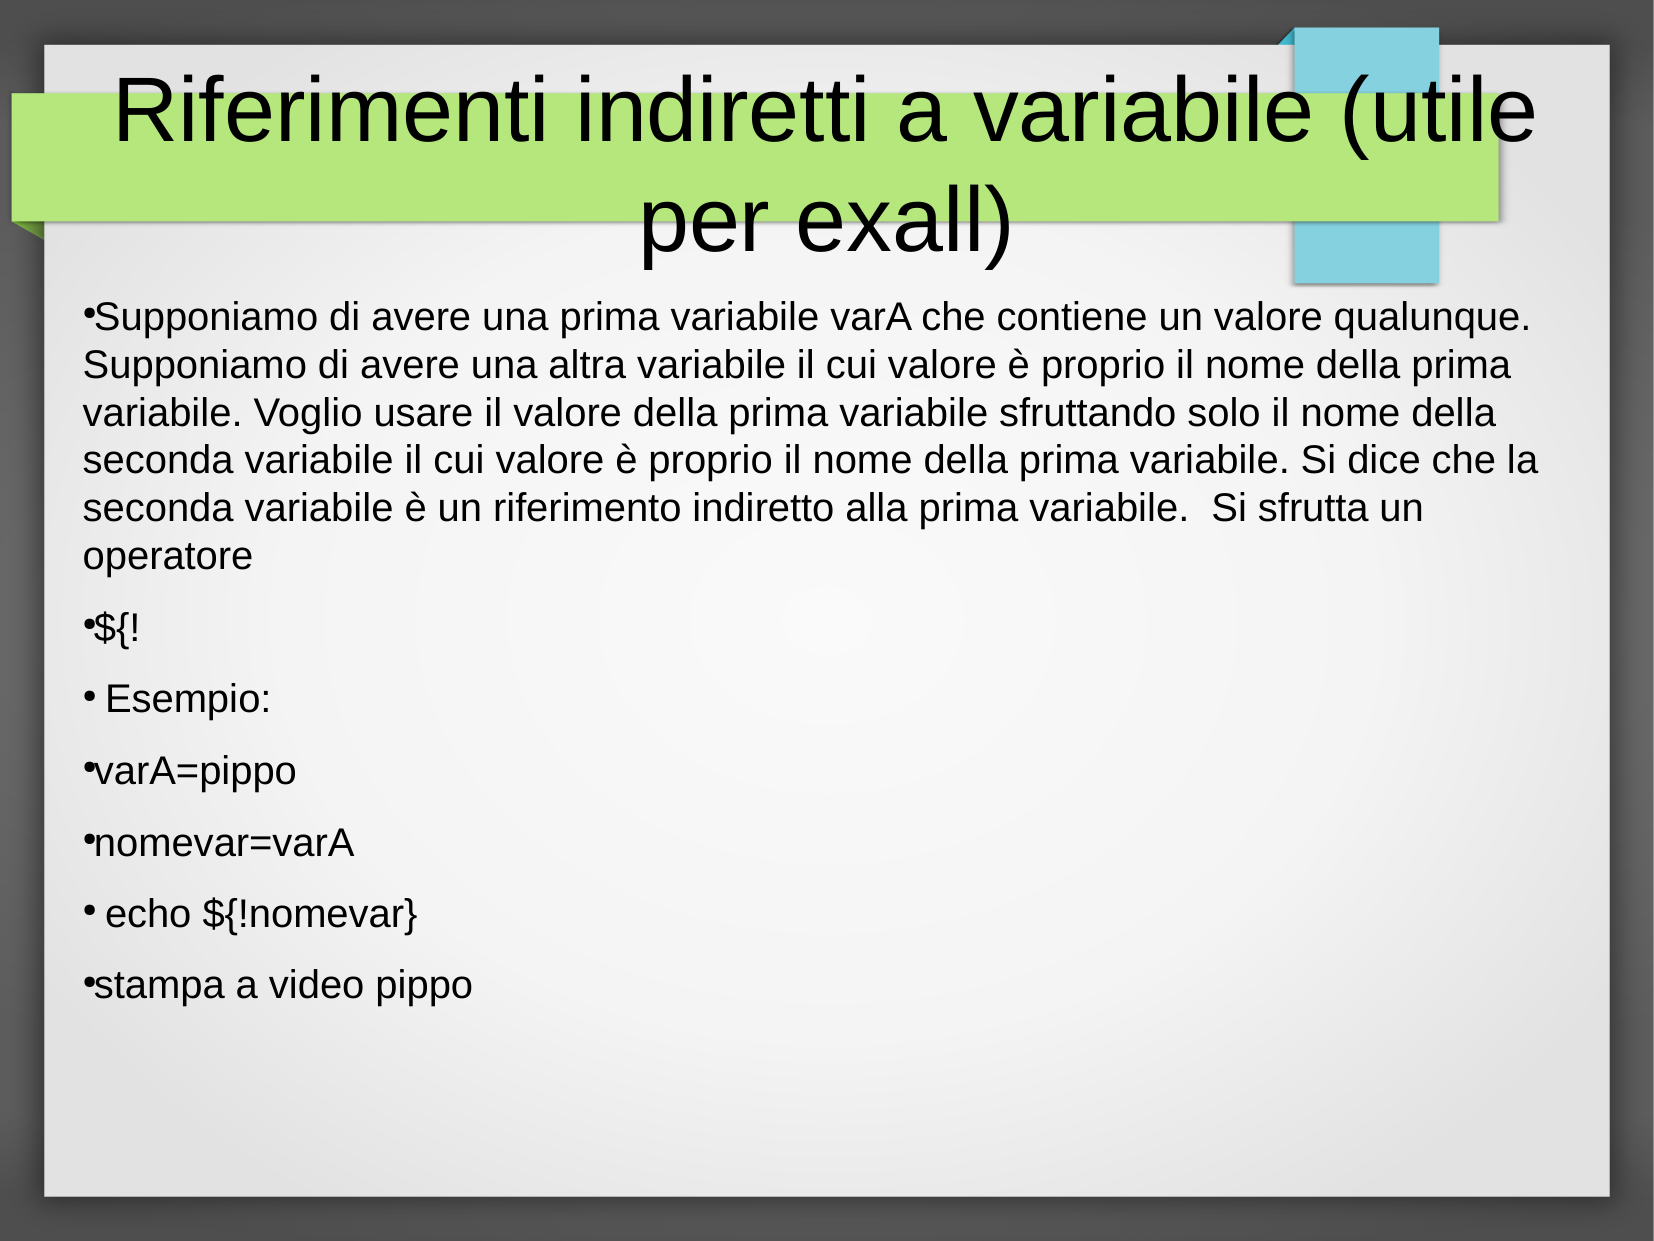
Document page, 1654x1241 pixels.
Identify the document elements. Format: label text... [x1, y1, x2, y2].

picture [0, 0, 1654, 1241]
list Supponiamo di avere una prima variabile varA che contiene un valore qualunque. Supponiamo di avere una altra variabile il cui valore è proprio il nome della prima variabile. Voglio usare il valore della prima variabile sfruttando solo il nome della seconda variabile il cui valore è proprio il nome della prima variabile. Si dice che la seconda variabile è un riferimento indiretto alla prima variabile. Si sfrutta un operatore ${! Esempio: varA=pippo nomevar=varA echo ${!nomevar} stampa a video pippo [82, 290, 1571, 1010]
title Riferimenti indiretti a variabile (utile per exall) [82, 49, 1571, 257]
